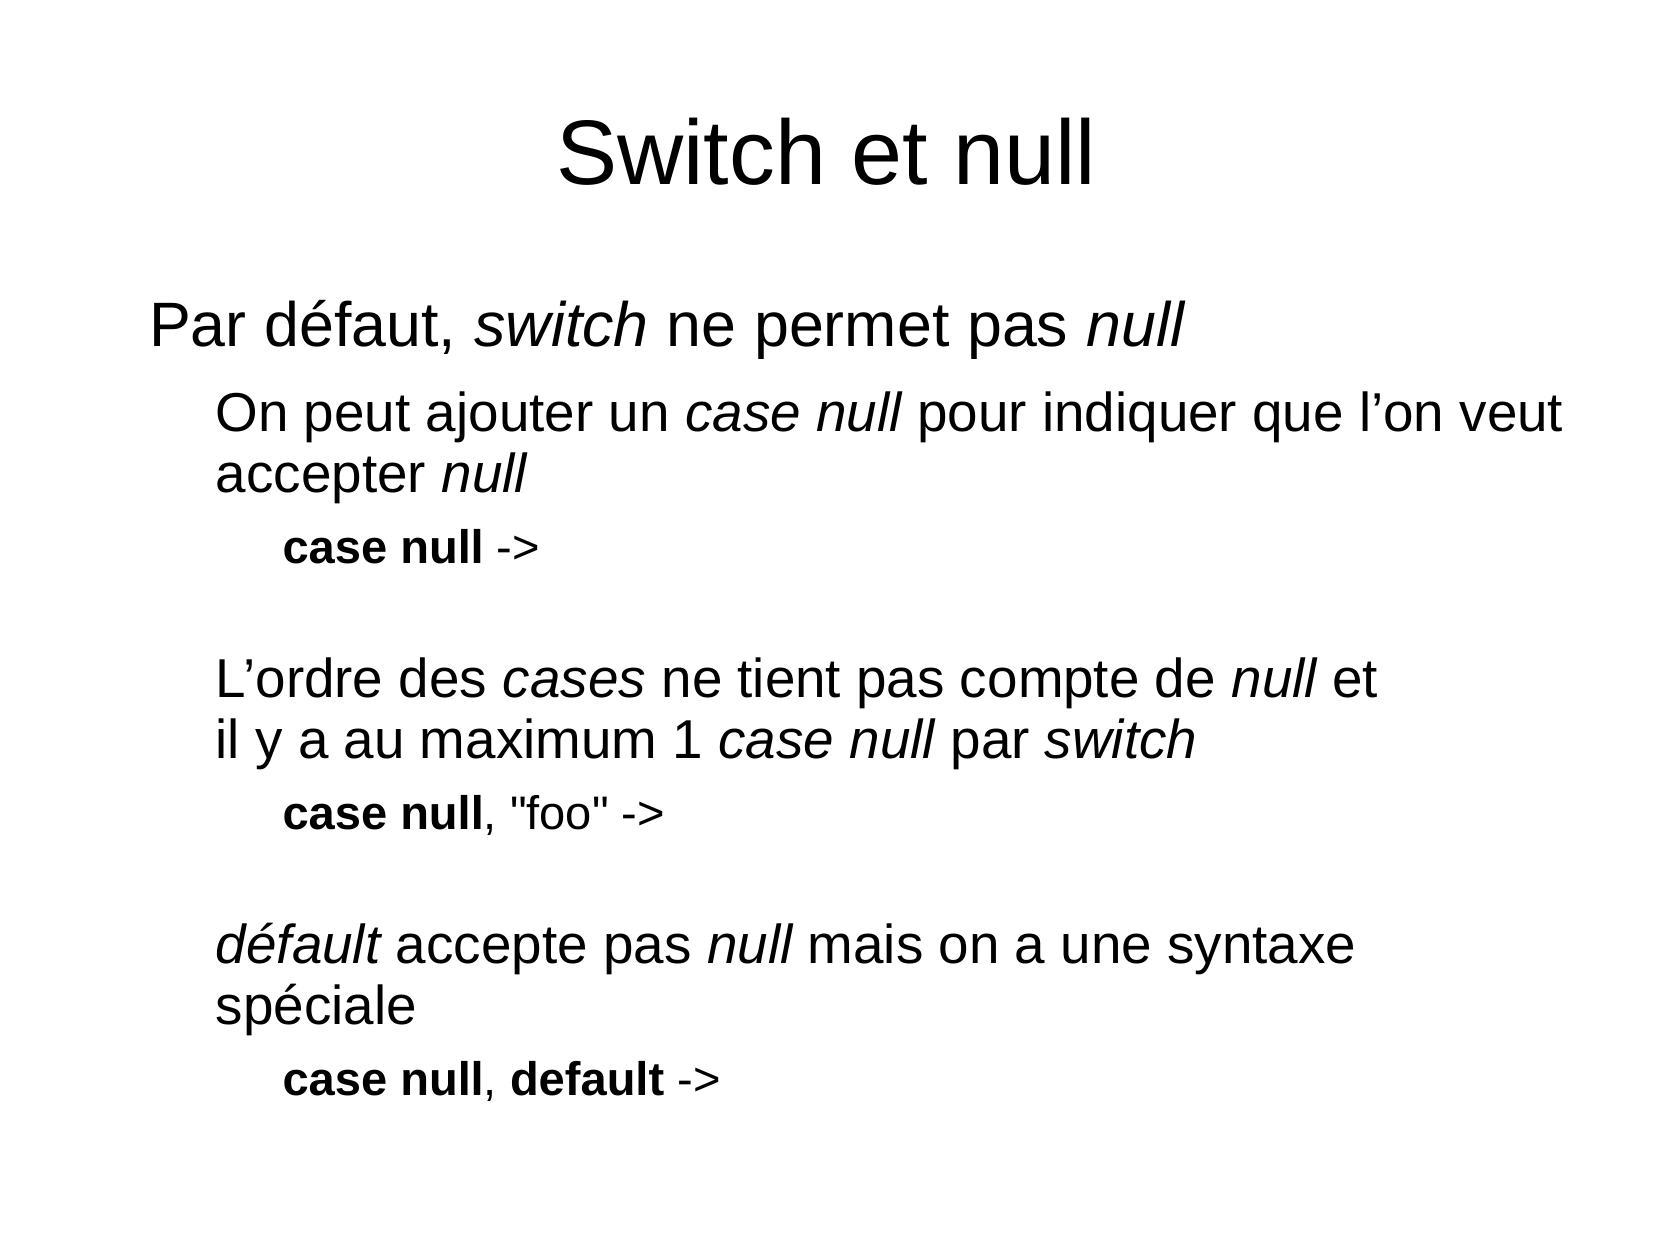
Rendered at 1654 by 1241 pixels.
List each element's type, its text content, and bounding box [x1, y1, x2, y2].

list Par défaut, switch ne permet pas null On peut ajouter un case null pour indiquer que l’on veut accepter null case null -> L’ordre des cases ne tient pas compte de null et il y a au maximum 1 case null par switch case null, "foo" -> défault accepte pas null mais on a une syntaxe spéciale case null, default -> [82, 290, 1571, 1111]
title Switch et null [82, 49, 1571, 257]
